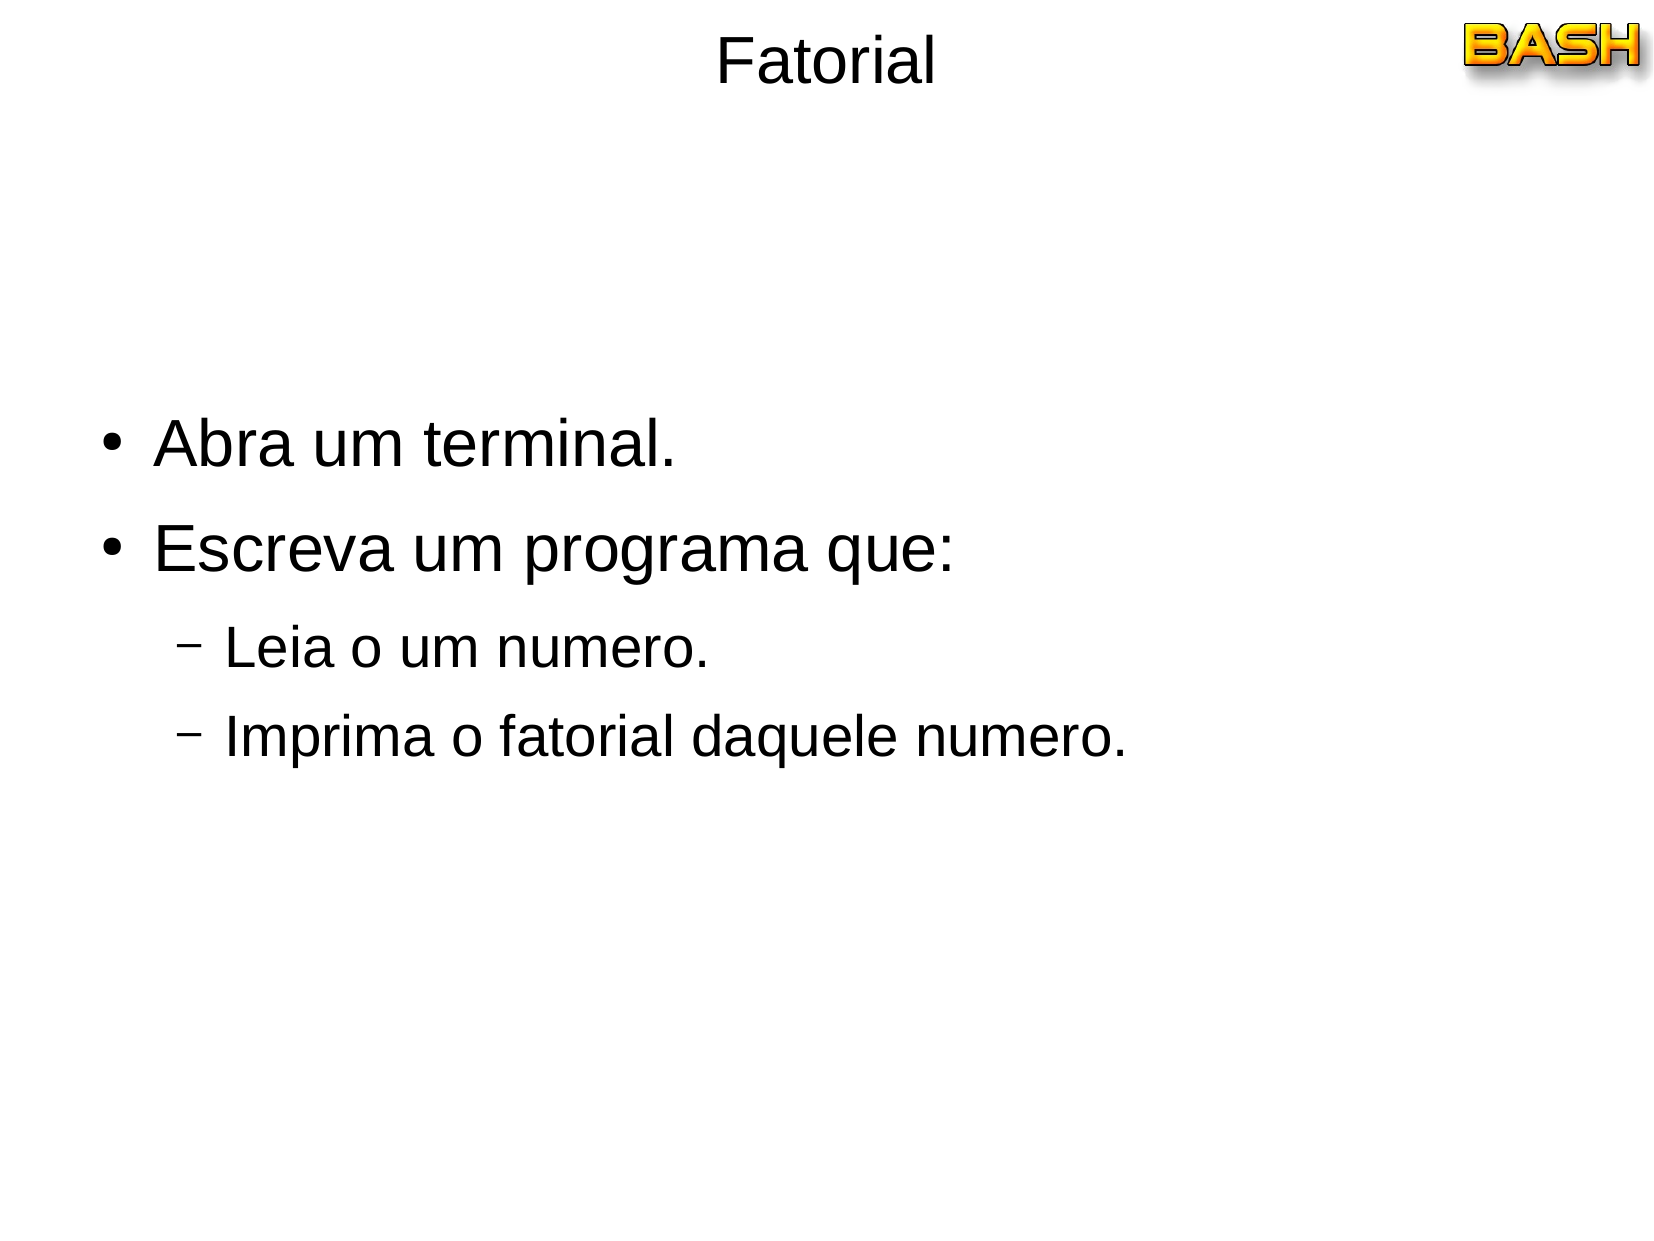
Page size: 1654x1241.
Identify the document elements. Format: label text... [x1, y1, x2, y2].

list Abra um terminal. Escreva um programa que: Leia o um numero. Imprima o fatorial daquele numero. [82, 406, 1571, 769]
title Fatorial [82, 22, 1571, 98]
picture [1450, 0, 1654, 96]
